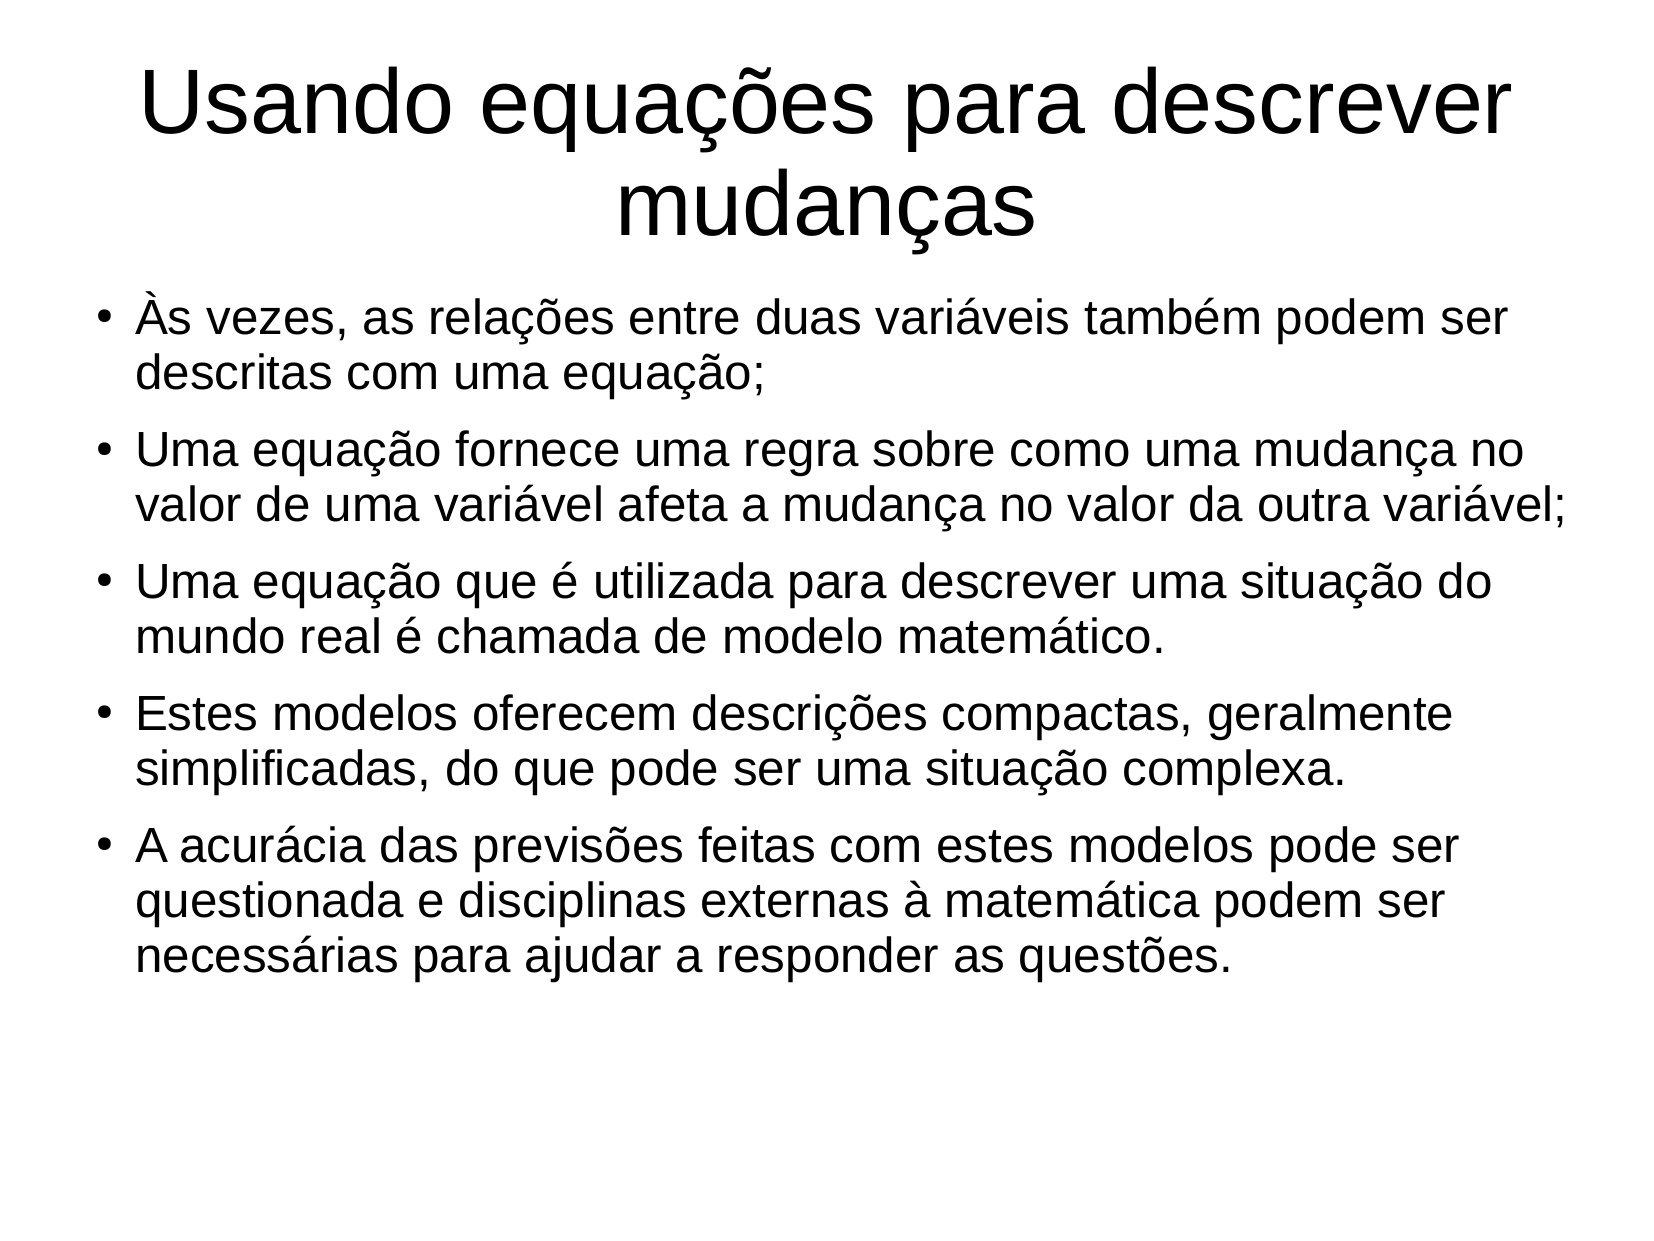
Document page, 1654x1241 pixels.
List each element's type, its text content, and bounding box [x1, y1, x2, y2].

list Às vezes, as relações entre duas variáveis também podem ser descritas com uma equação; Uma equação fornece uma regra sobre como uma mudança no valor de uma variável afeta a mudança no valor da outra variável; Uma equação que é utilizada para descrever uma situação do mundo real é chamada de modelo matemático. Estes modelos oferecem descrições compactas, geralmente simplificadas, do que pode ser uma situação complexa. A acurácia das previsões feitas com estes modelos pode ser questionada e disciplinas externas à matemática podem ser necessárias para ajudar a responder as questões. [82, 290, 1571, 1010]
title Usando equações para descrever mudanças [82, 49, 1571, 257]
